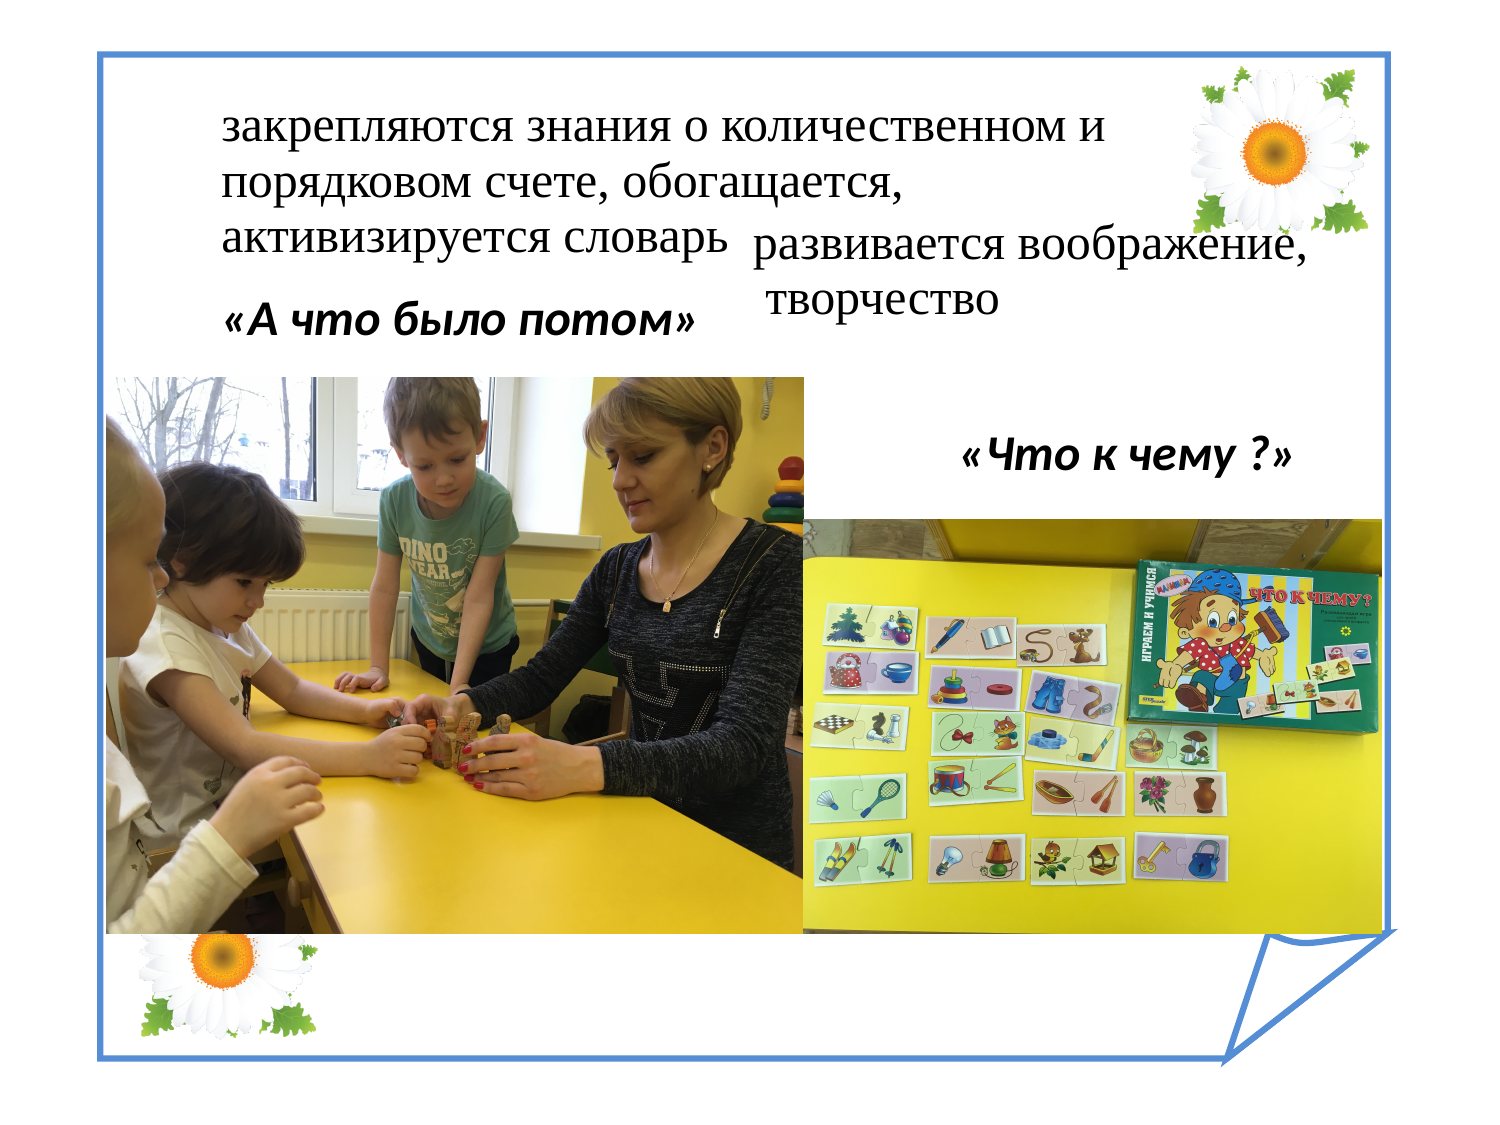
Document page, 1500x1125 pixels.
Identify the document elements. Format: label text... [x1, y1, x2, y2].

text_box «А что было потом» [0, 290, 963, 356]
picture [106, 377, 1382, 934]
text_box «Что к чему ?» [897, 425, 1359, 491]
text_box развивается воображение, творчество [738, 207, 1365, 334]
text_box закрепляются знания о количественном и порядковом счете, обогащается, активизируется словарь [206, 89, 1365, 271]
